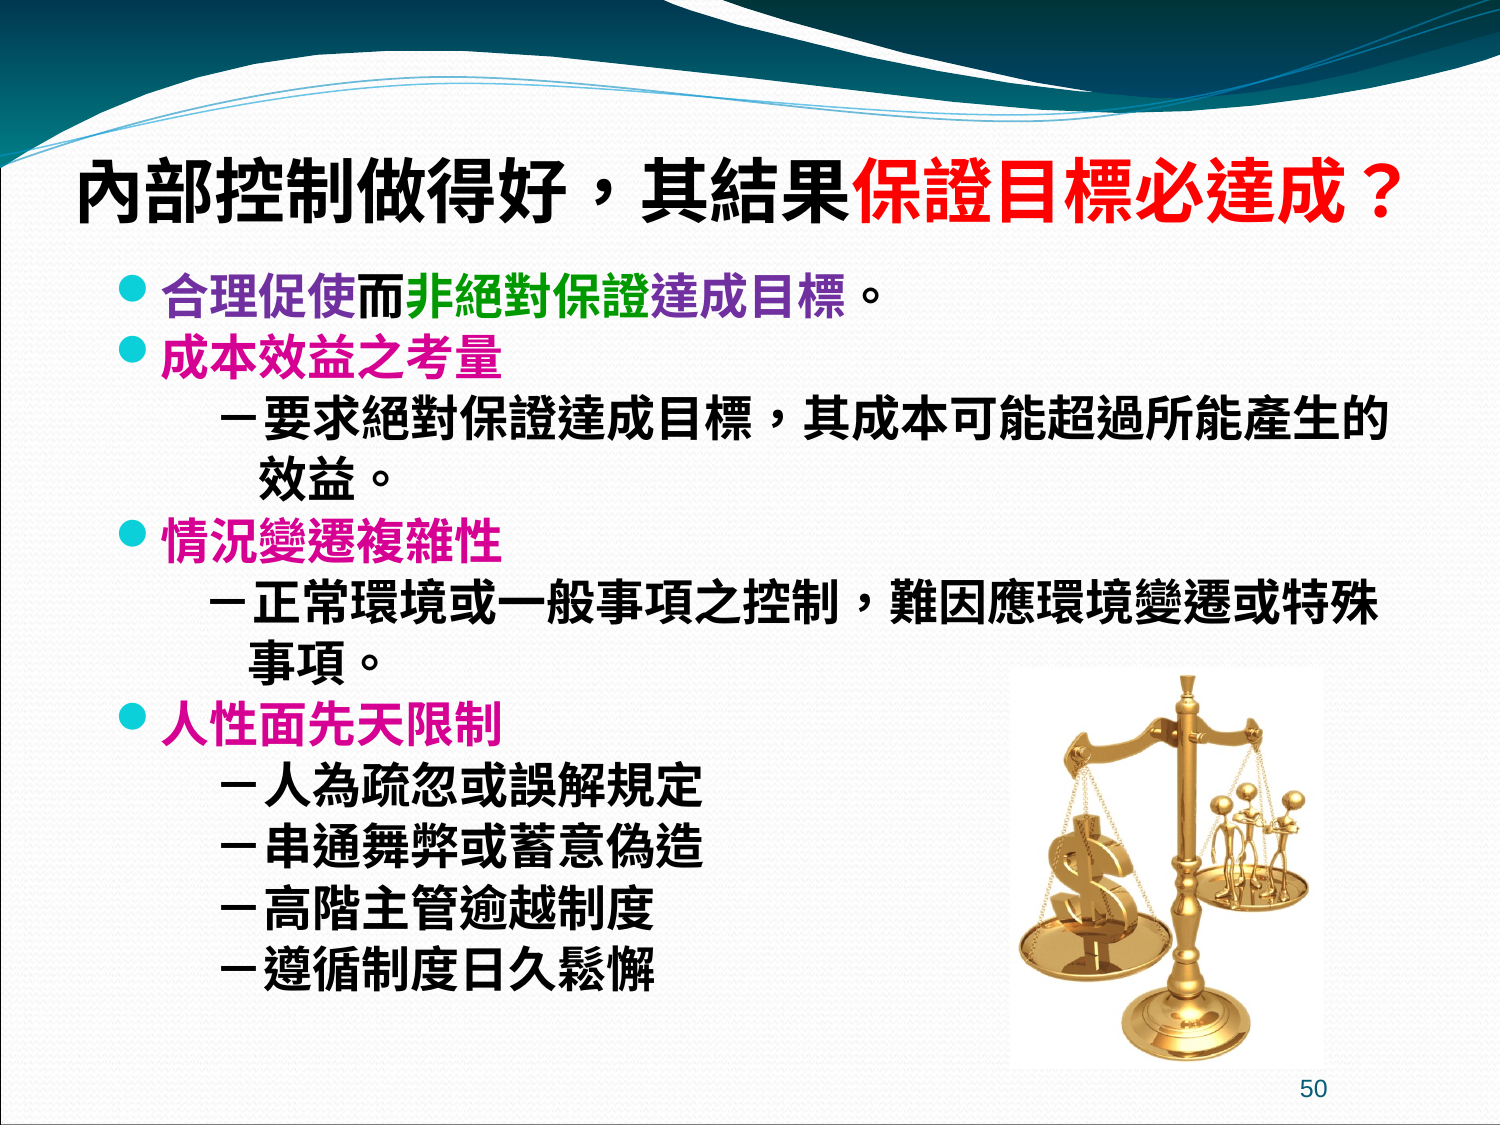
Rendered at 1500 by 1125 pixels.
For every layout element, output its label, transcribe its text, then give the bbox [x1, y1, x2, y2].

picture [1009, 668, 1324, 1070]
list 合理促使而非絕對保證達成目標。 成本效益之考量 －要求絕對保證達成目標，其成本可能超過所能產生的 效益。 情況變遷複雜性 －正常環境或一般事項之控制，難因應環境變遷或特殊 事項。 人性面先天限制 －人為疏忽或誤解規定 －串通舞弊或蓄意偽造 －高階主管逾越制度 －遵循制度日久鬆懈 [100, 255, 1412, 1035]
text_box [1299, 1042, 1426, 1103]
title 內部控制做得好，其結果保證目標必達成？ [73, 137, 1424, 232]
